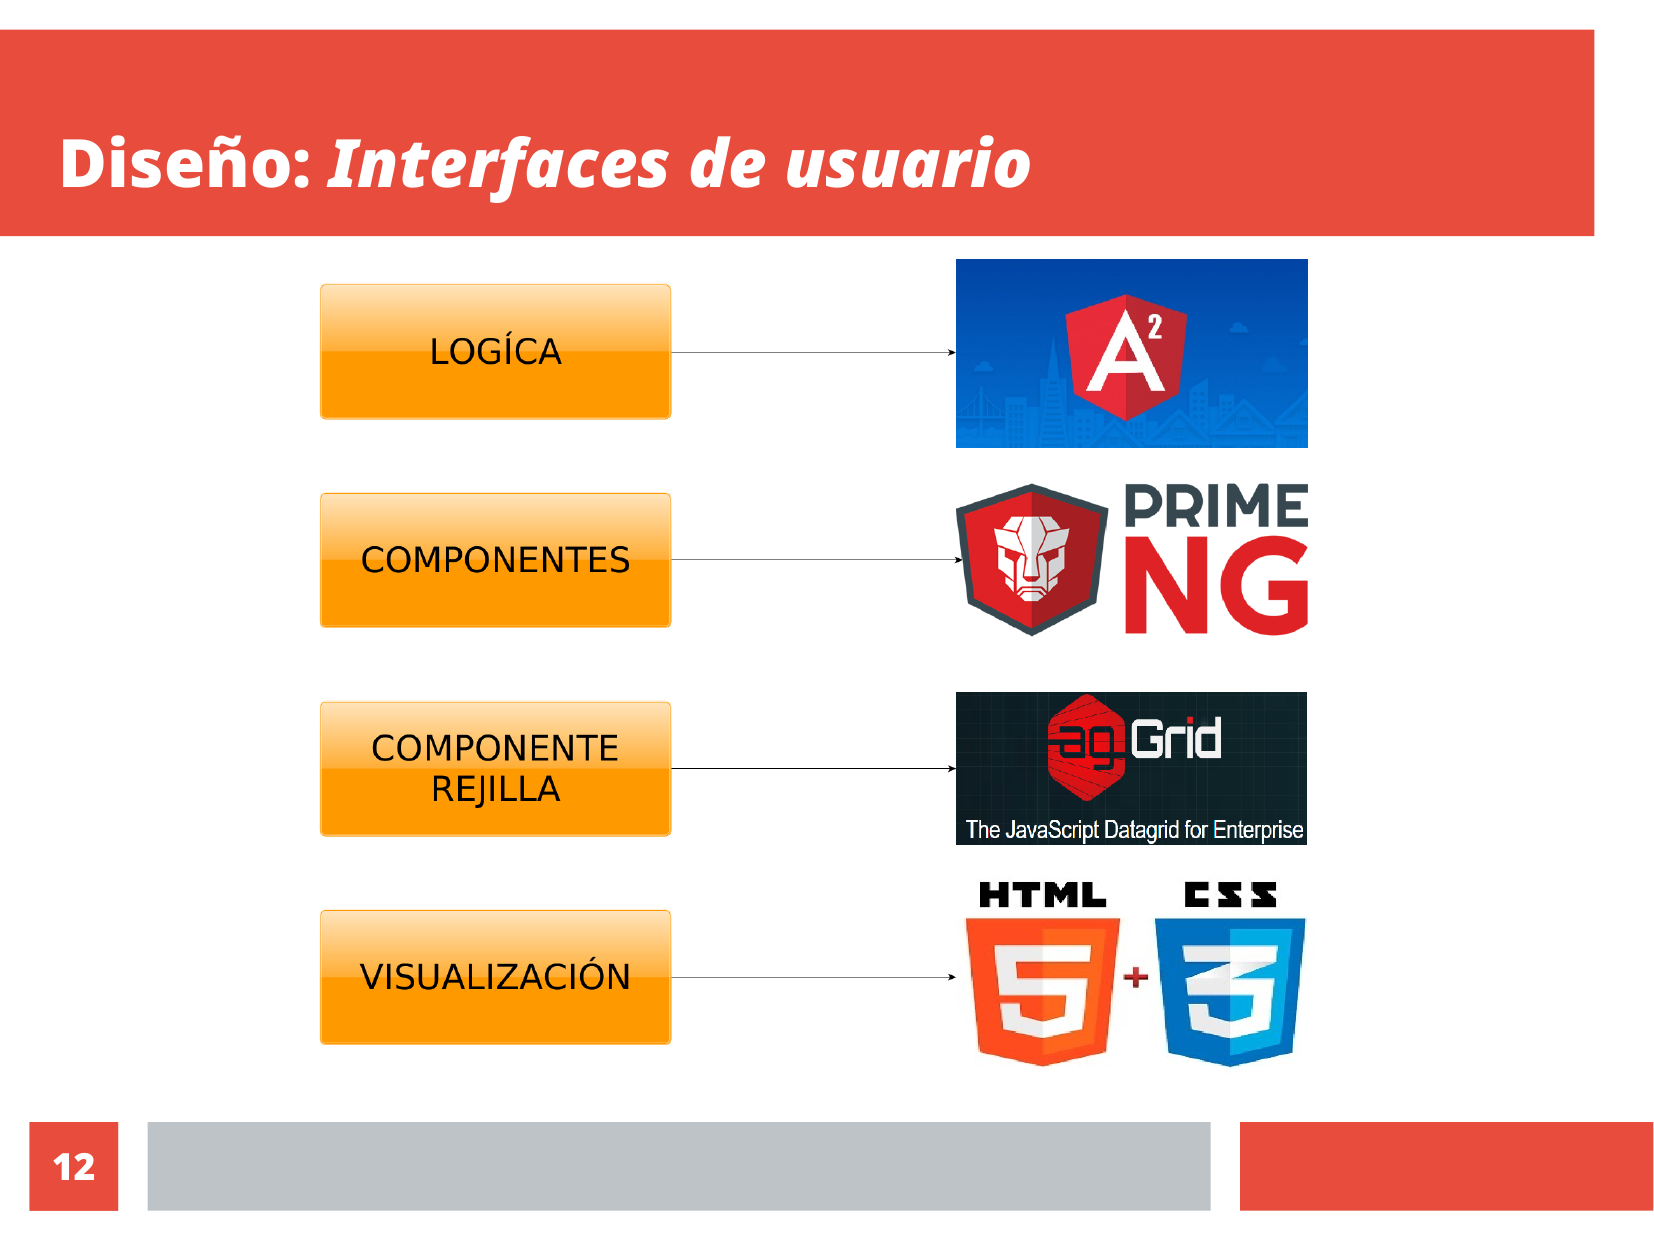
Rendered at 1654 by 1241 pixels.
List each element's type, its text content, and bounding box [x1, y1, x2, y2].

picture [318, 257, 1316, 1110]
title Diseño: Interfaces de usuario [59, 59, 1595, 207]
